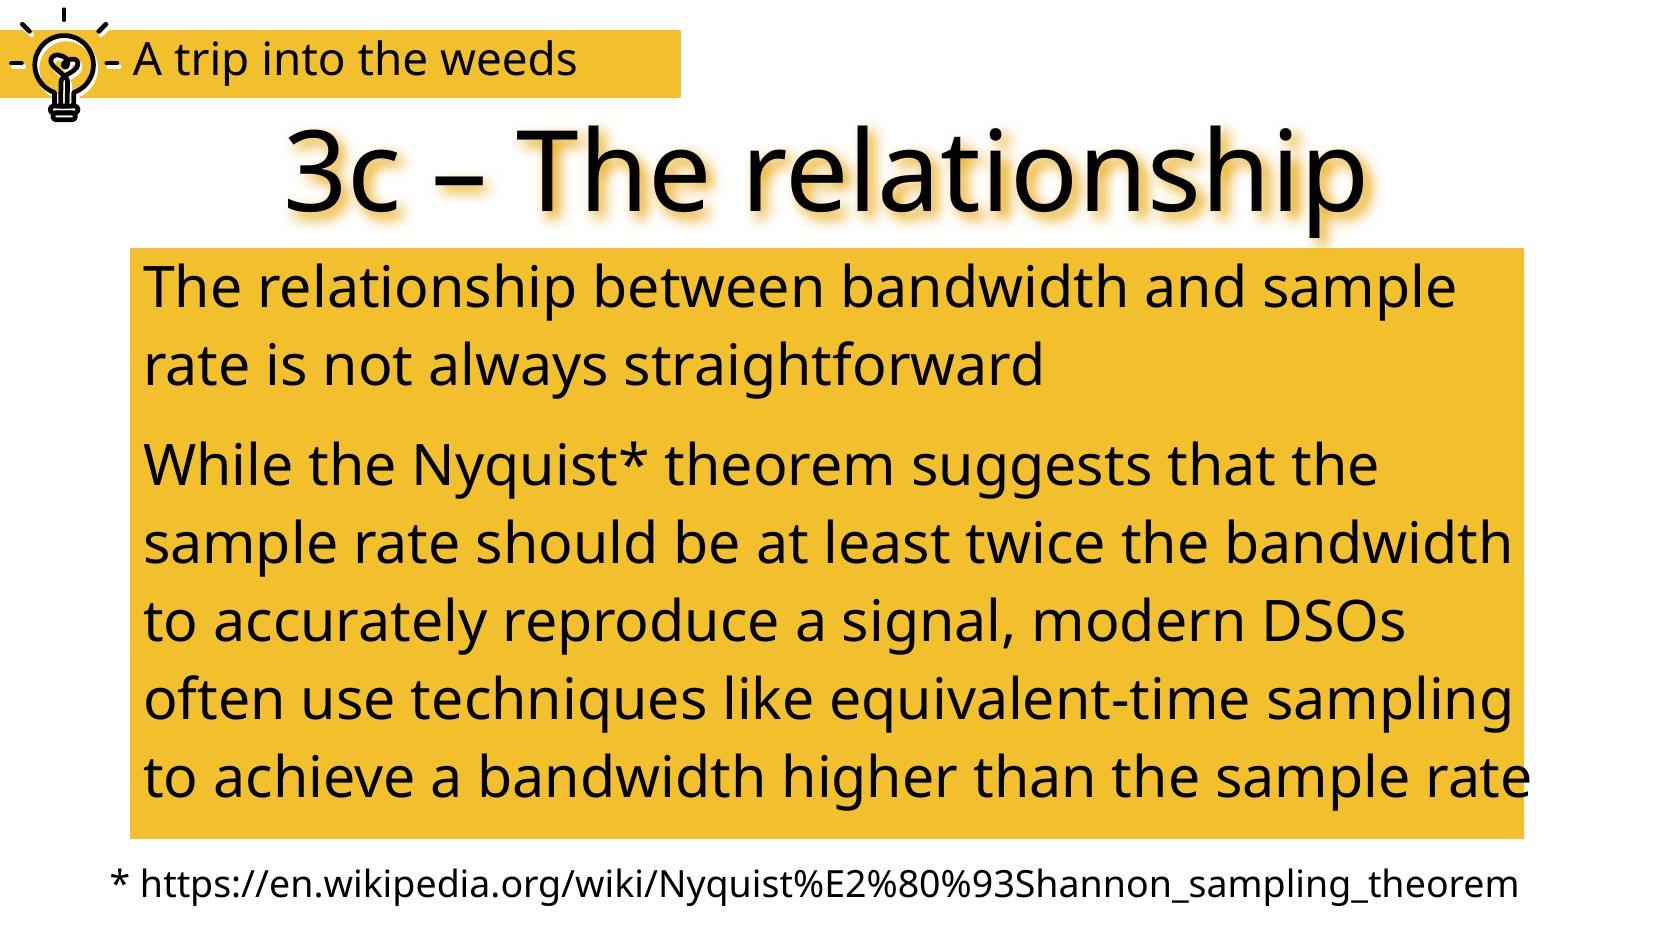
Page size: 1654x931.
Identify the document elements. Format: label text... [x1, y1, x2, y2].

list The relationship between bandwidth and sample rate is not always straightforward While the Nyquist* theorem suggests that the sample rate should be at least twice the bandwidth to accurately reproduce a signal, modern DSOs often use techniques like equivalent-time sampling to achieve a bandwidth higher than the sample rate [143, 246, 1539, 827]
title 3c – The relationship [82, 88, 1571, 249]
subtitle A trip into the weeds [132, 17, 677, 97]
text_box * https://en.wikipedia.org/wiki/Nyquist%E2%80%93Shannon_sampling_theorem [94, 849, 1590, 931]
